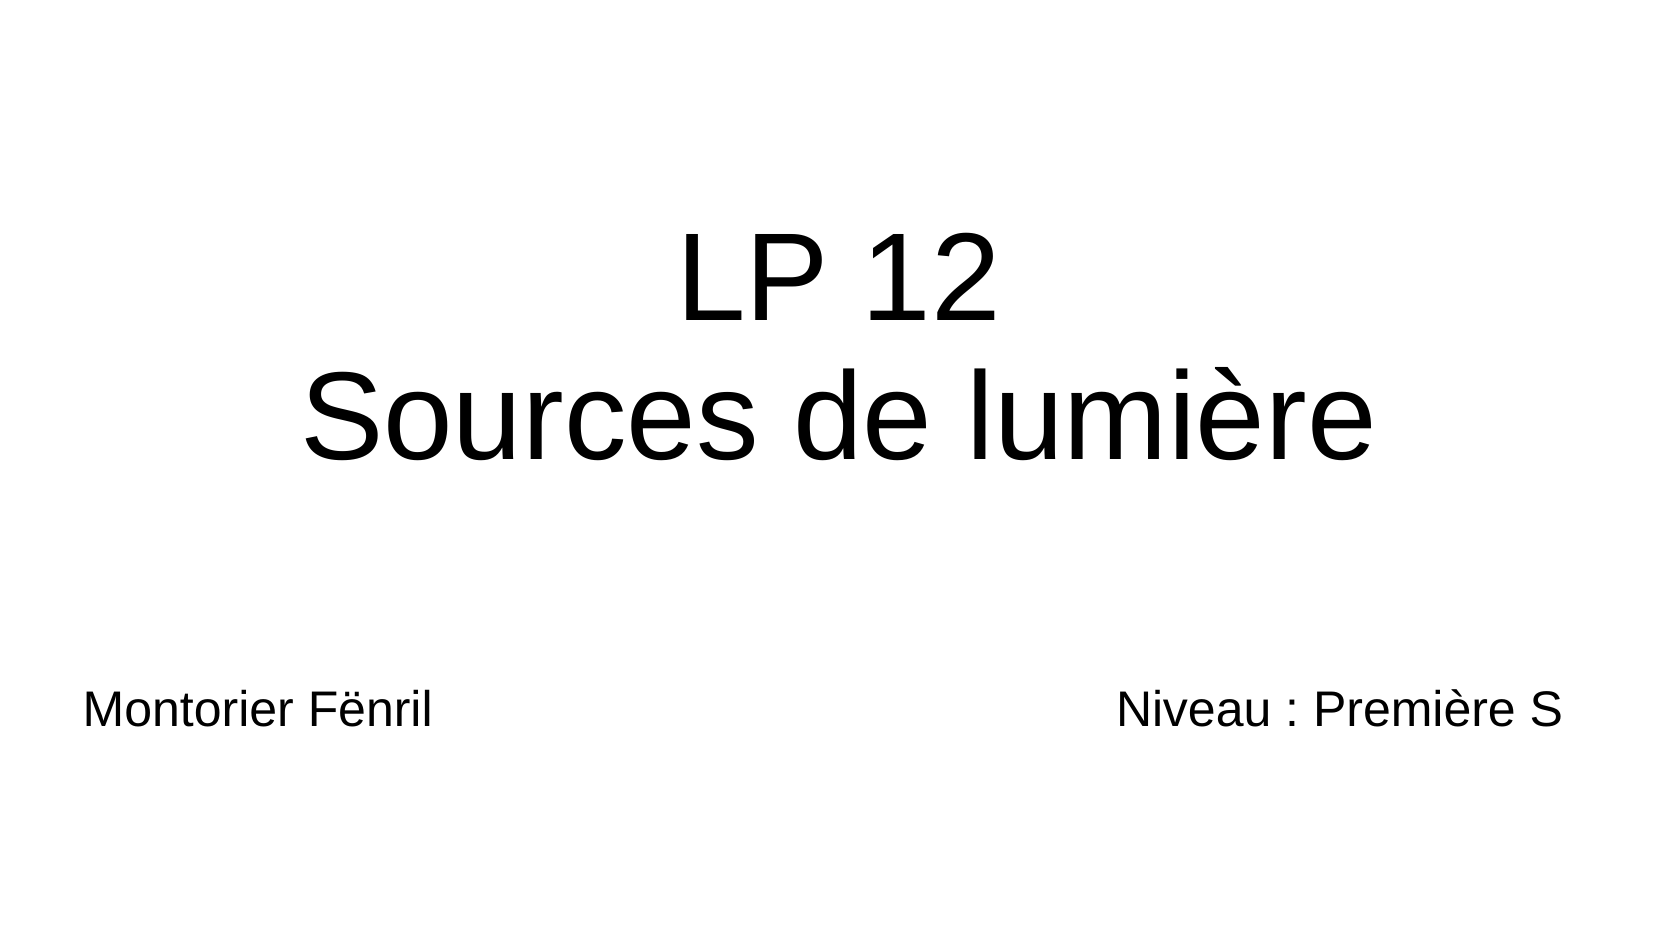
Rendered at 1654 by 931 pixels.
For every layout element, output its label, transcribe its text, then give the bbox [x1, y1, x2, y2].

title LP 12 Sources de lumière [94, 136, 1583, 557]
subtitle Montorier Fënril Niveau : Première S [82, 661, 1571, 758]
